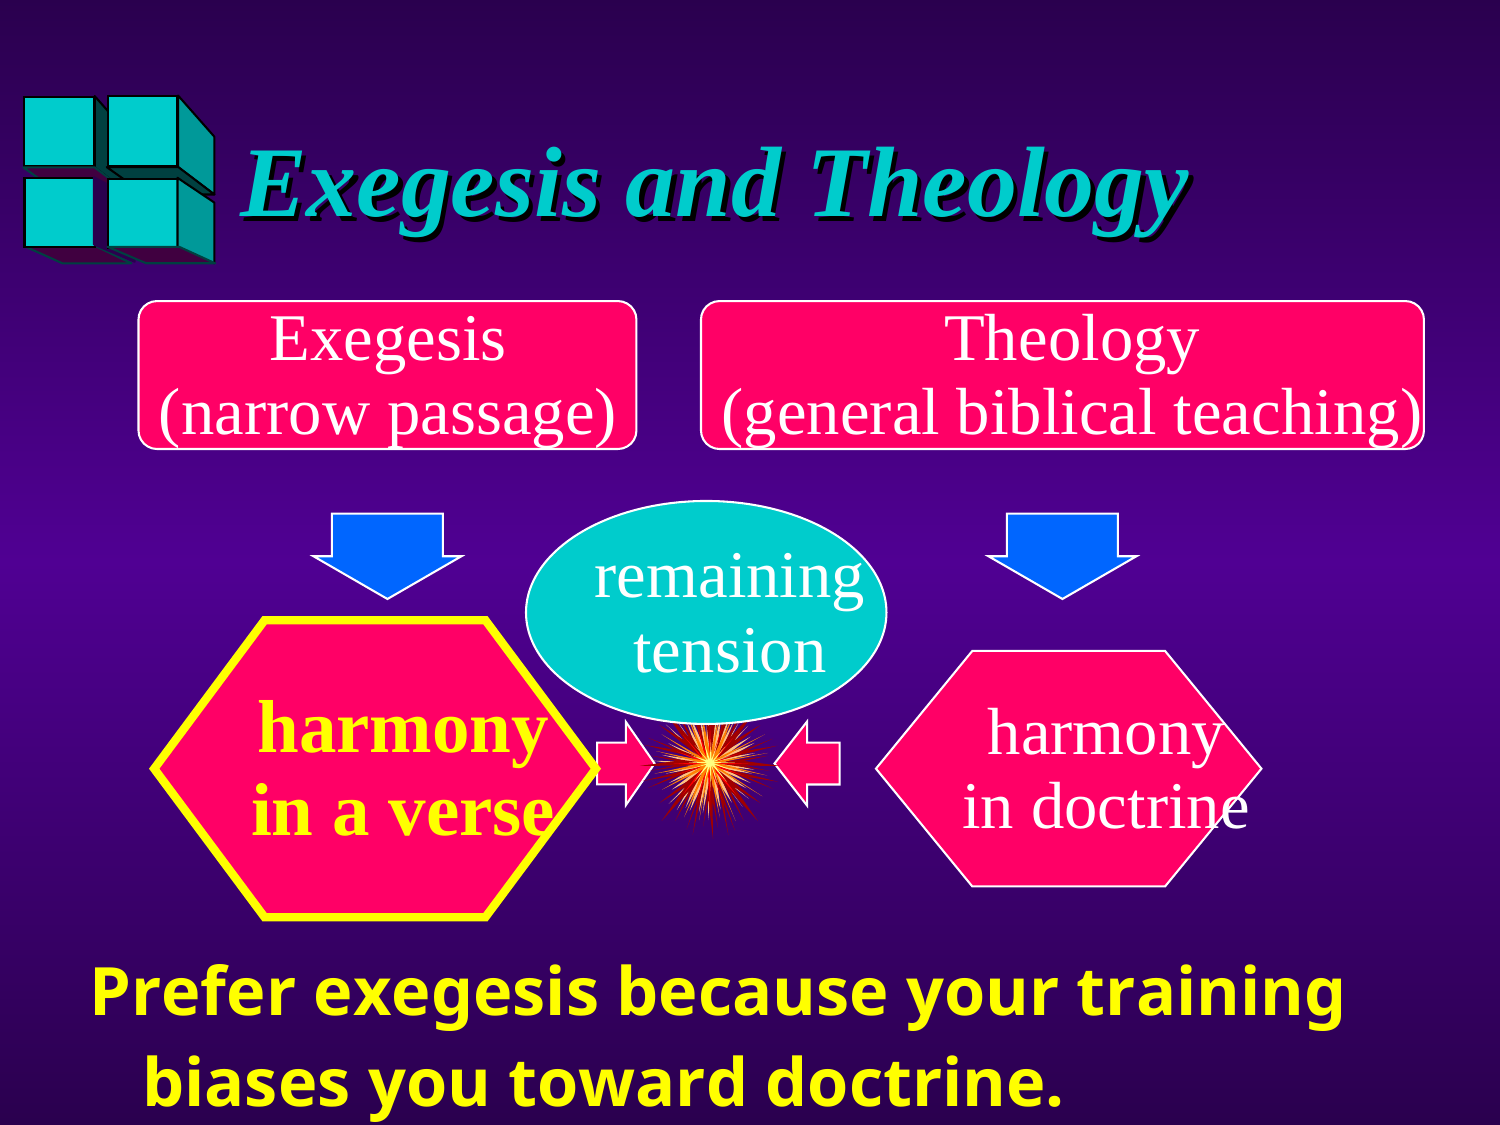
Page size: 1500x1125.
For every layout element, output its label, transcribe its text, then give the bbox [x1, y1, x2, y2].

text_box Exegesis (narrow passage) [138, 301, 637, 449]
text_box remaining tension [526, 500, 887, 724]
list Prefer exegesis because your training biases you toward doctrine. [75, 937, 1438, 1109]
text_box [988, 513, 1137, 599]
text_box harmony in a verse [154, 620, 596, 918]
title Exegesis and Theology [224, 78, 1388, 288]
text_box harmony in doctrine [875, 650, 1262, 887]
text_box [313, 513, 462, 599]
text_box [597, 721, 840, 840]
text_box Theology (general biblical teaching) [700, 301, 1424, 449]
